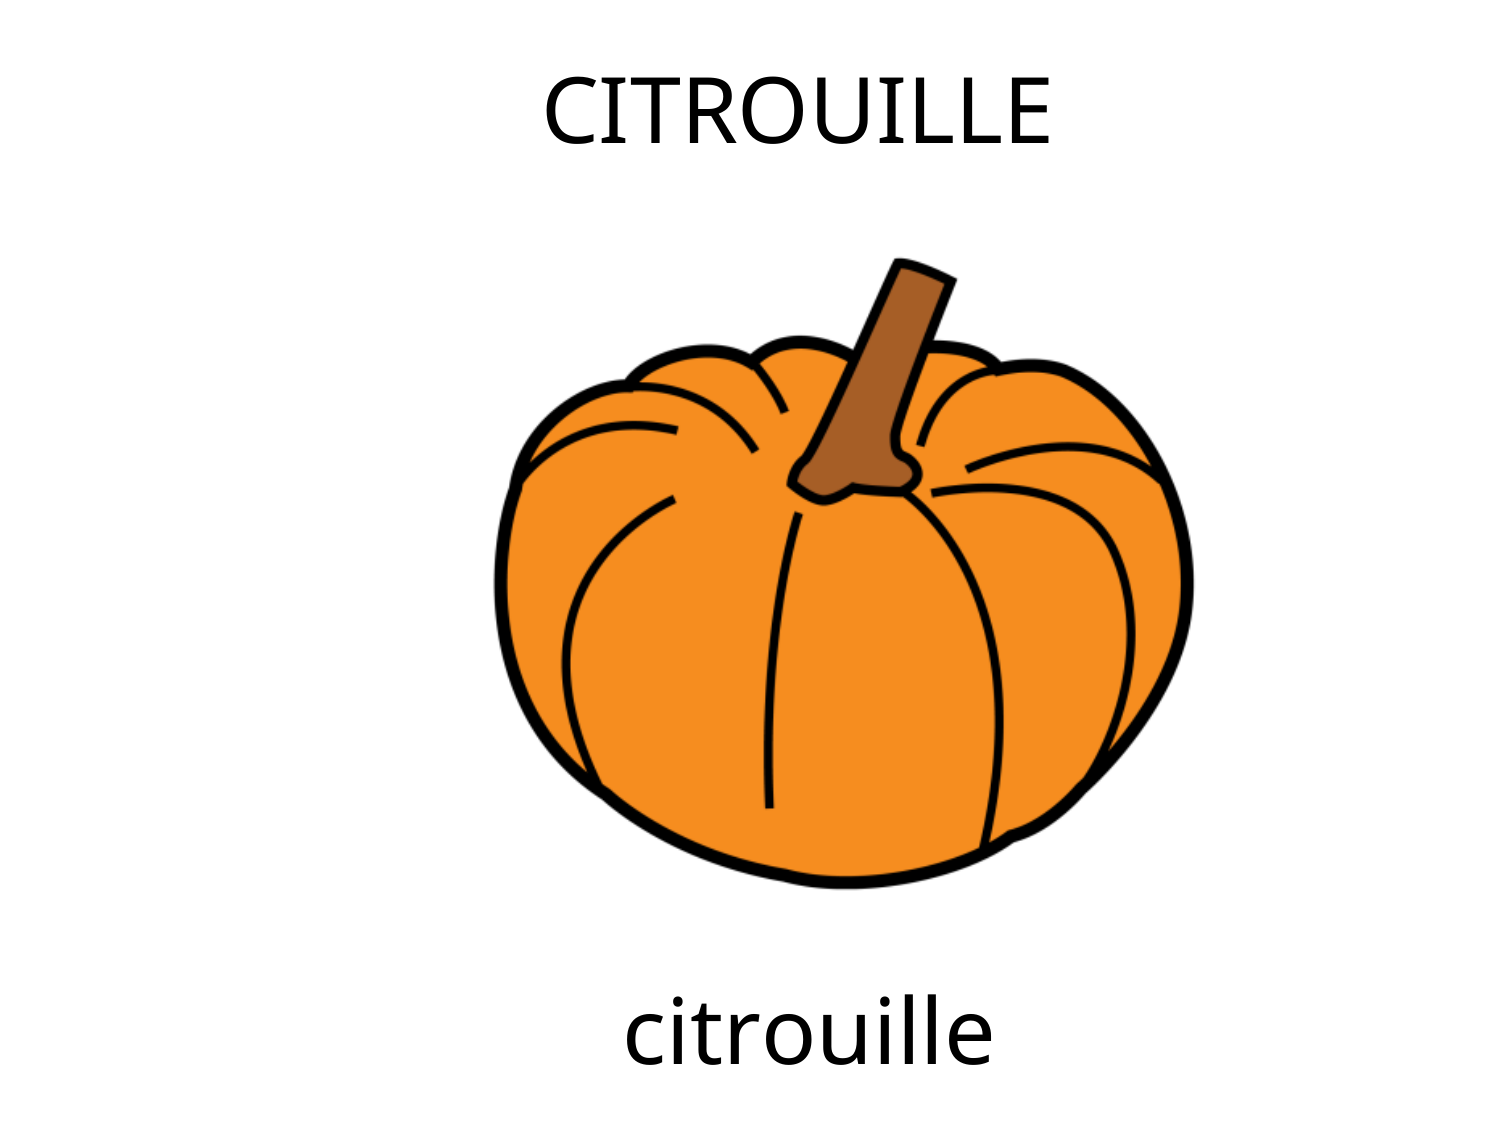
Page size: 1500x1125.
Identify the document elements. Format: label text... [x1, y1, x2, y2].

title CITROUILLE [194, 42, 1402, 171]
picture [442, 172, 1247, 976]
text_box citrouille [206, 964, 1414, 1092]
